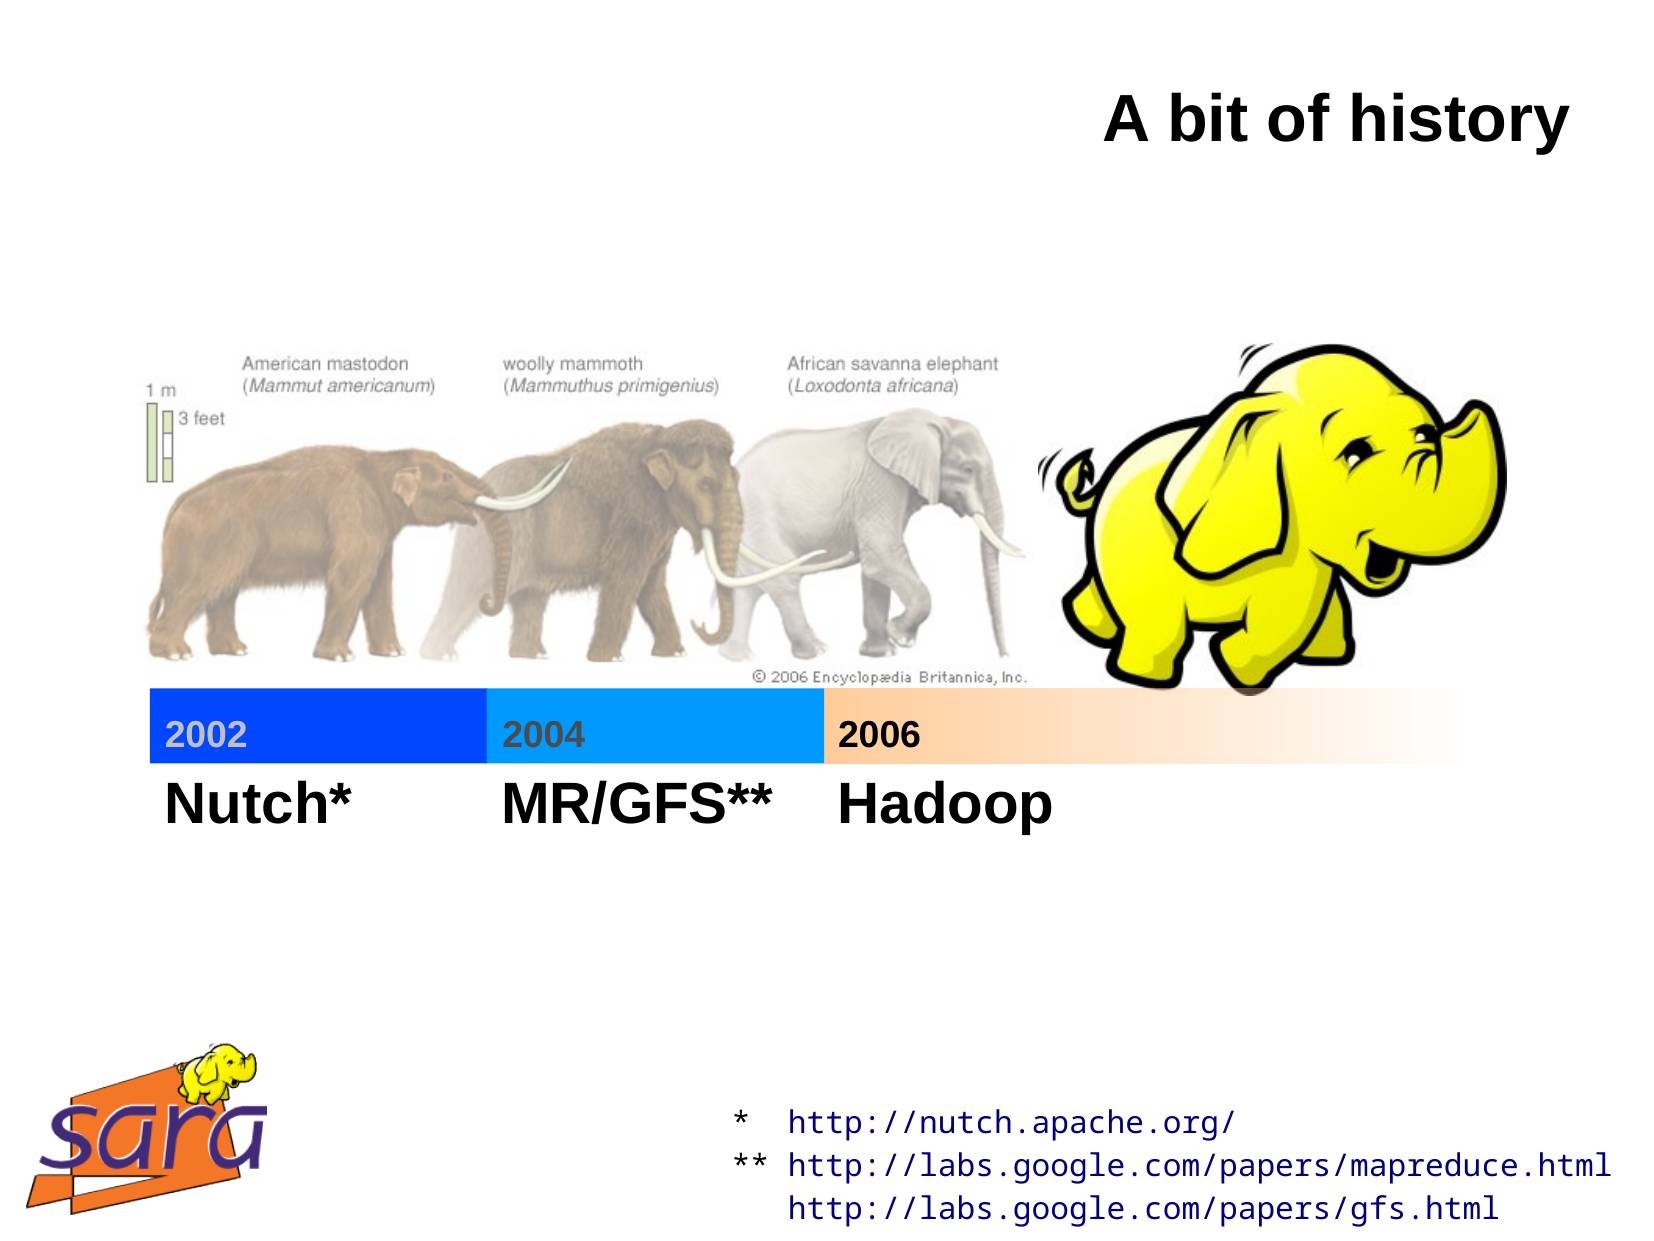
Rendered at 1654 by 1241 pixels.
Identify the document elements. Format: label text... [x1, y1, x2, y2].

text_box 2002 [150, 706, 376, 764]
text_box Hadoop [823, 763, 1070, 844]
text_box 2004 [487, 706, 713, 764]
text_box * http://nutch.apache.org/ ** http://labs.google.com/papers/mapreduce.html http://labs.google.com/papers/gfs.html [716, 1092, 1628, 1218]
picture [1038, 343, 1507, 696]
title A bit of history [82, 49, 1571, 188]
picture [26, 1029, 267, 1215]
text_box Nutch* [150, 764, 368, 844]
text_box 2006 [825, 706, 1049, 763]
picture [136, 339, 1036, 692]
text_box MR/GFS** [486, 764, 789, 844]
text_box [149, 688, 1463, 764]
